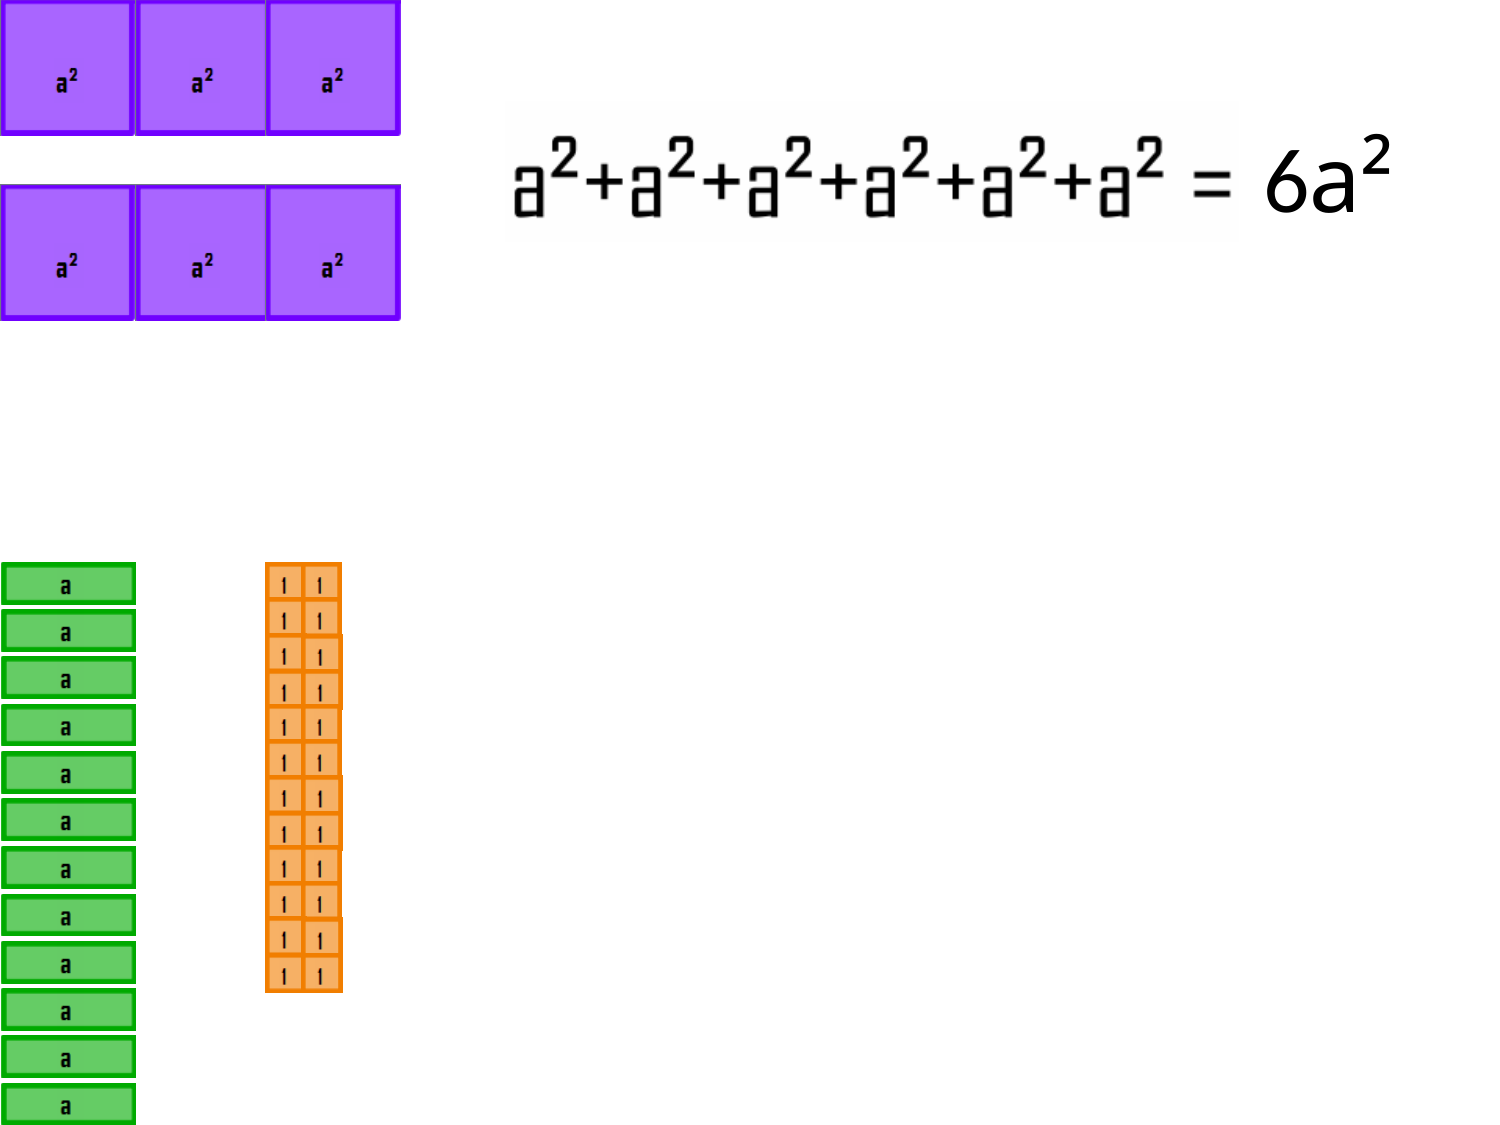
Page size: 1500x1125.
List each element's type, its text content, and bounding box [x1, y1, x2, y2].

picture [0, 609, 136, 652]
picture [0, 1035, 136, 1078]
picture [0, 988, 136, 1031]
text_box 6a² [1248, 113, 1408, 239]
picture [0, 1083, 136, 1125]
picture [0, 846, 136, 889]
picture [0, 894, 136, 936]
picture [265, 562, 343, 993]
picture [0, 656, 136, 699]
picture [0, 798, 136, 841]
picture [0, 184, 401, 321]
picture [490, 89, 1239, 267]
picture [0, 941, 136, 984]
picture [0, 0, 401, 136]
picture [0, 704, 136, 747]
picture [0, 562, 136, 605]
picture [0, 751, 136, 794]
